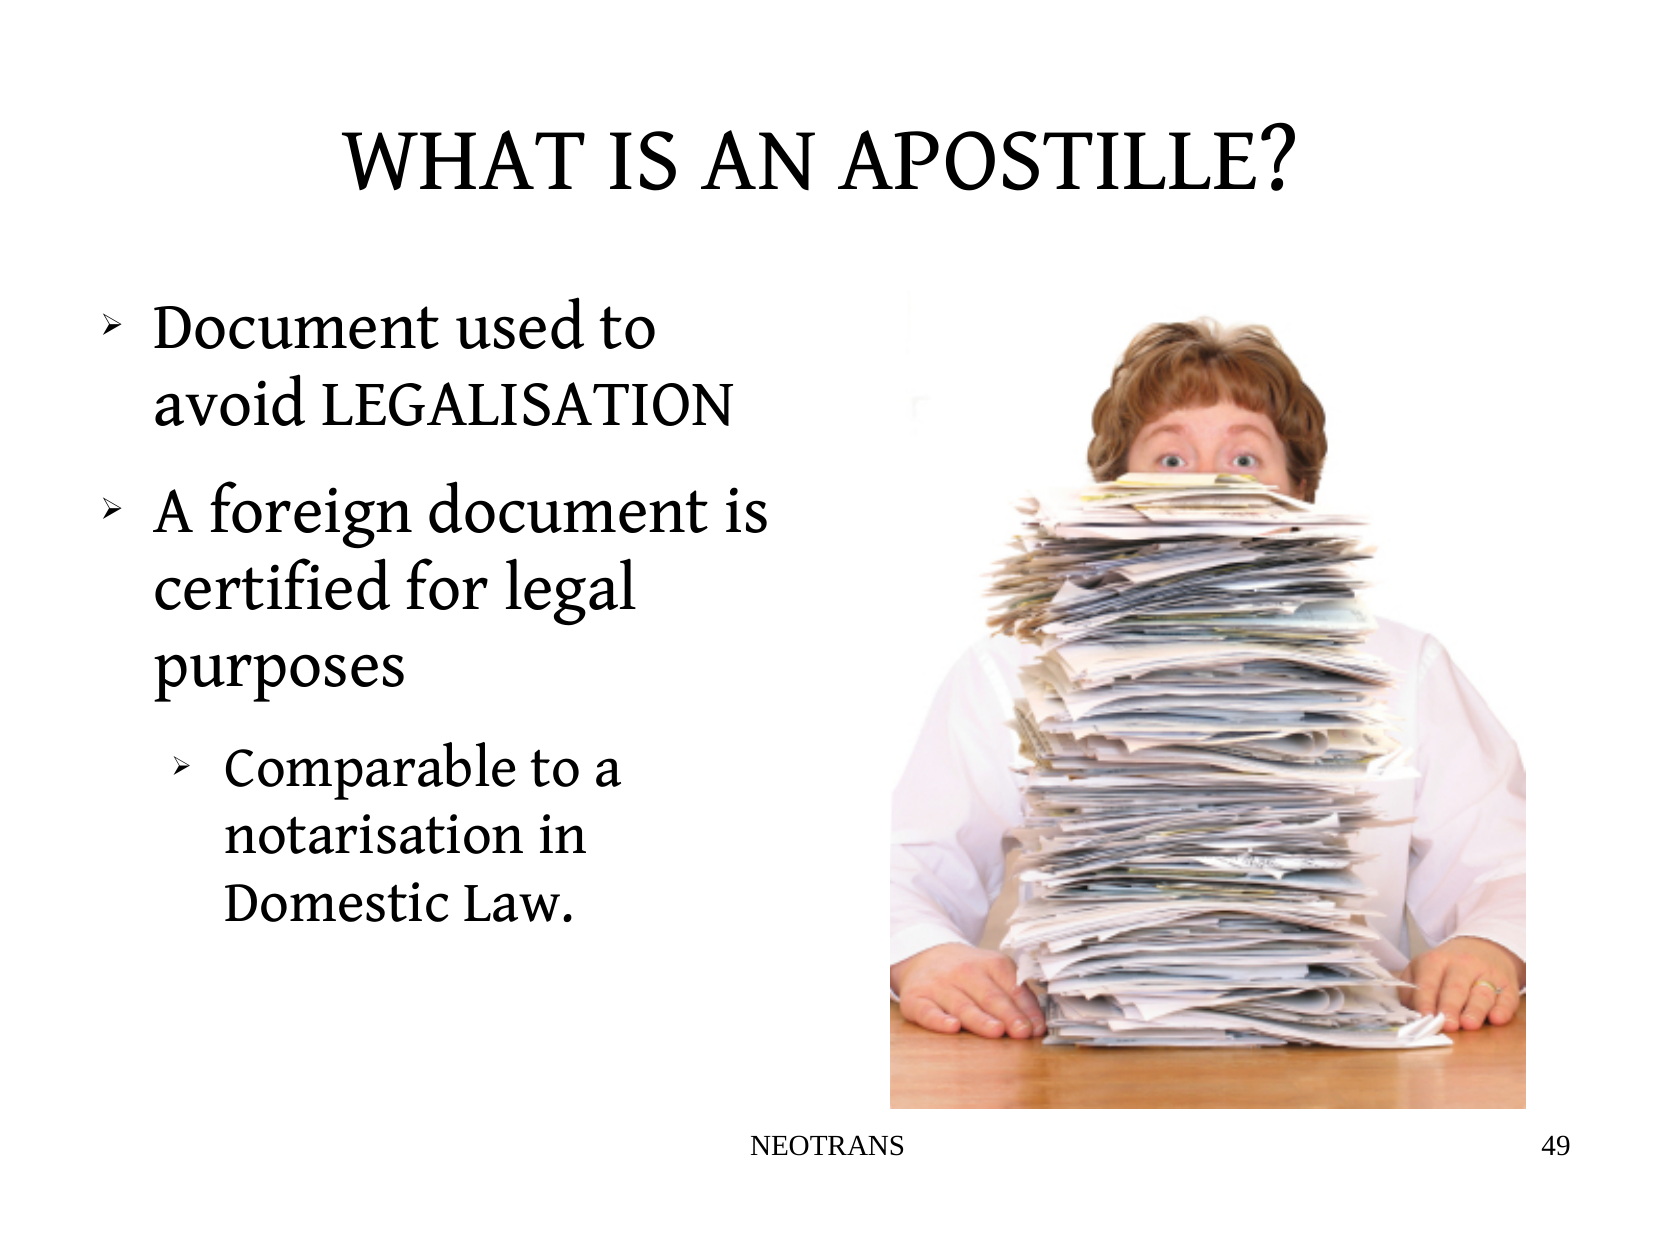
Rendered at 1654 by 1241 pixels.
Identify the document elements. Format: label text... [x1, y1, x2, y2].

list Document used to avoid LEGALISATION A foreign document is certified for legal purposes Comparable to a notarisation in Domestic Law. [82, 290, 809, 1109]
title WHAT IS AN APOSTILLE? [76, 58, 1565, 266]
picture [890, 290, 1526, 1109]
